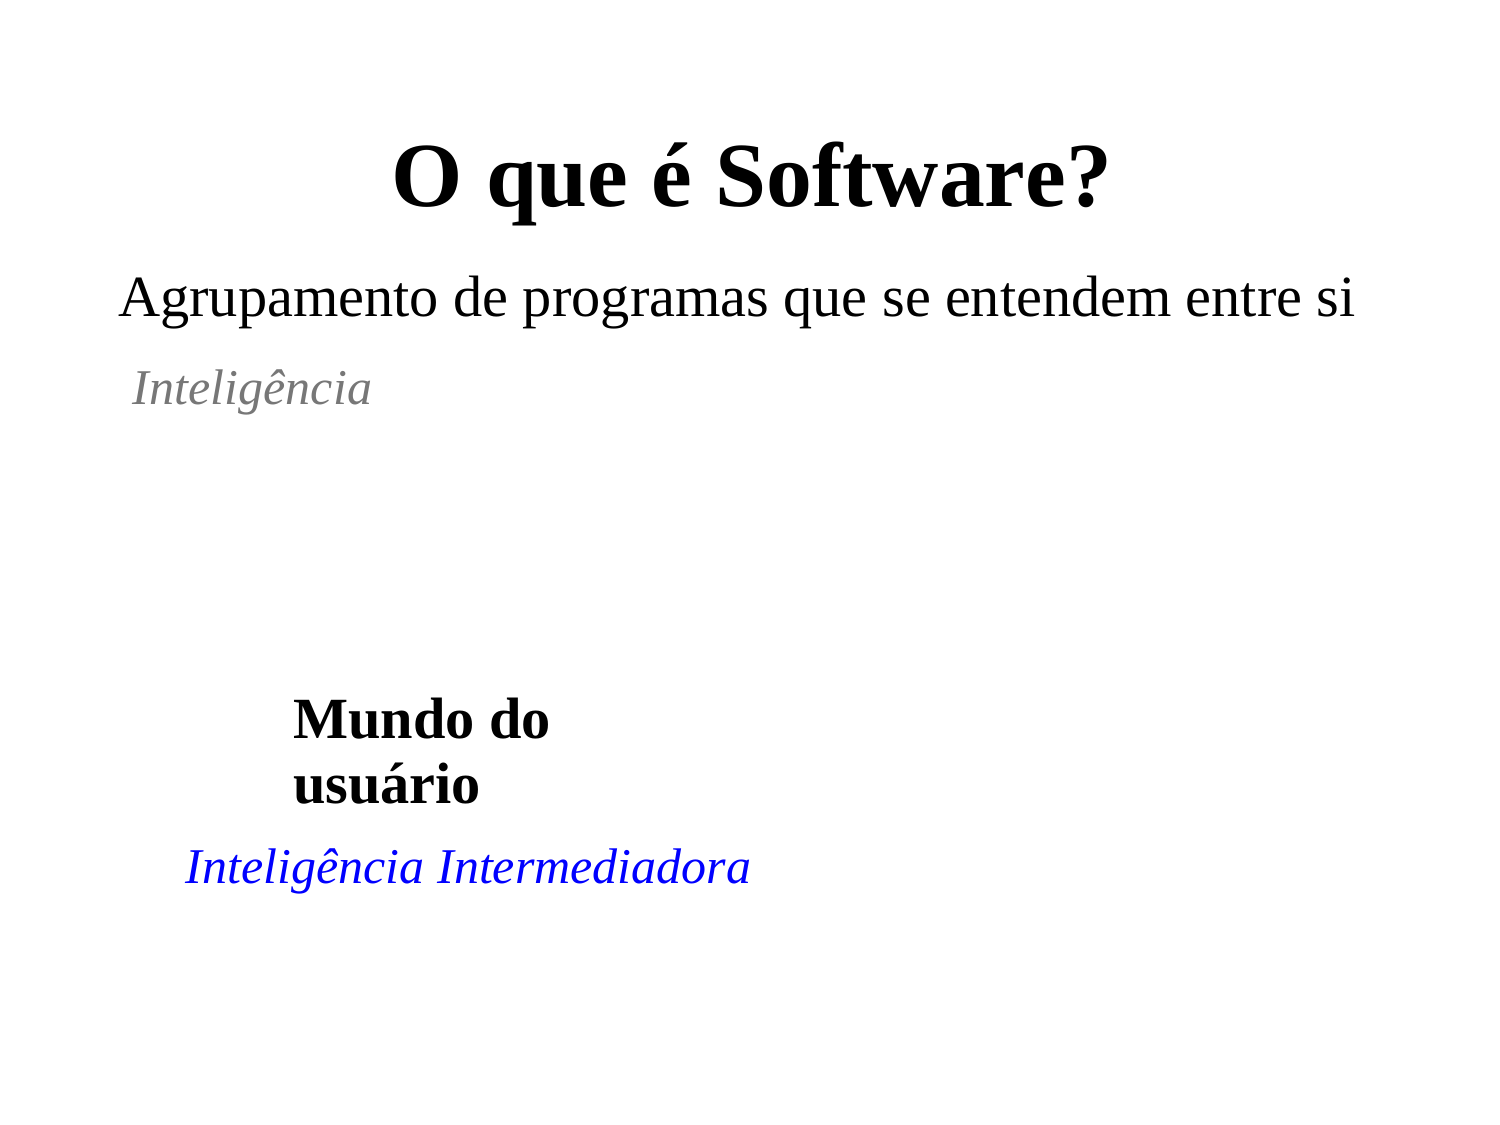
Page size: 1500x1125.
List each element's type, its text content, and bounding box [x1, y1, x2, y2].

text_box Mundo do usuário [277, 678, 581, 829]
title O que é Software? [115, 81, 1391, 269]
text_box Agrupamento de programas que se entendem entre si [102, 256, 1376, 342]
text_box Inteligência Intermediadora [153, 831, 784, 931]
chart [243, 342, 1268, 986]
text_box Inteligência [117, 352, 477, 429]
